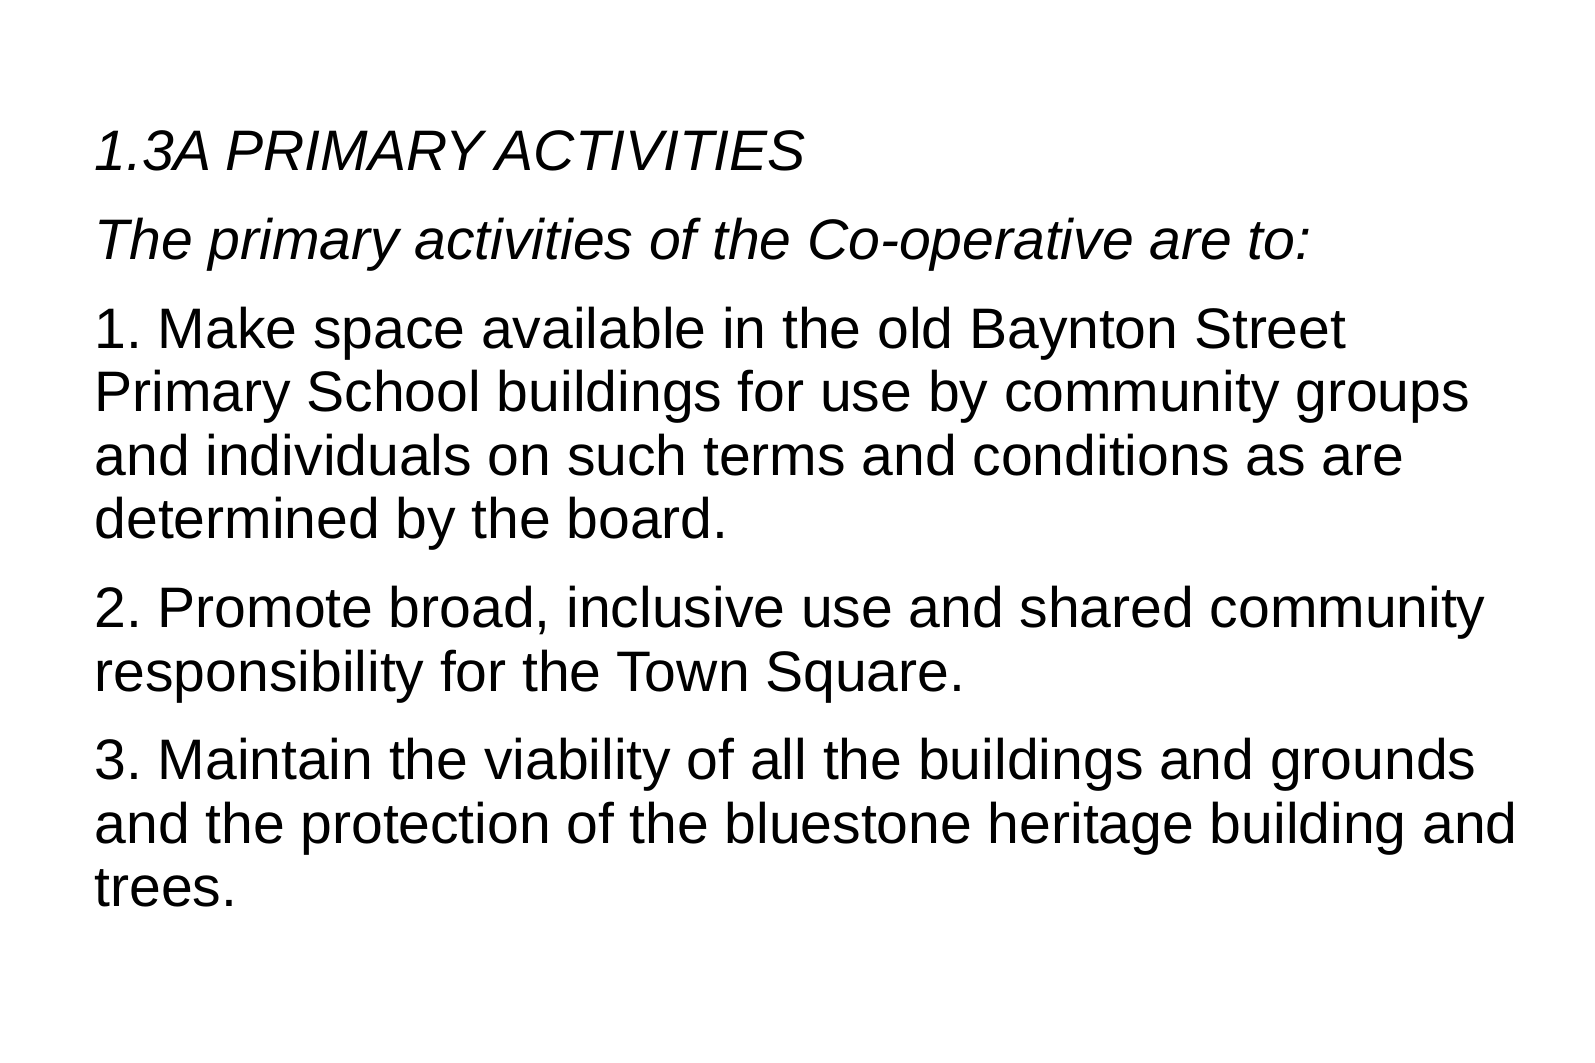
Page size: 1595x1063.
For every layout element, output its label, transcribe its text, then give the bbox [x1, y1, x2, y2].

list 1.3A PRIMARY ACTIVITIES The primary activities of the Co-operative are to: 1. Make space available in the old Baynton Street Primary School buildings for use by community groups and individuals on such terms and conditions as are determined by the board. 2. Promote broad, inclusive use and shared community responsibility for the Town Square. 3. Maintain the viability of all the buildings and grounds and the protection of the bluestone heritage building and trees. [94, 30, 1530, 1063]
